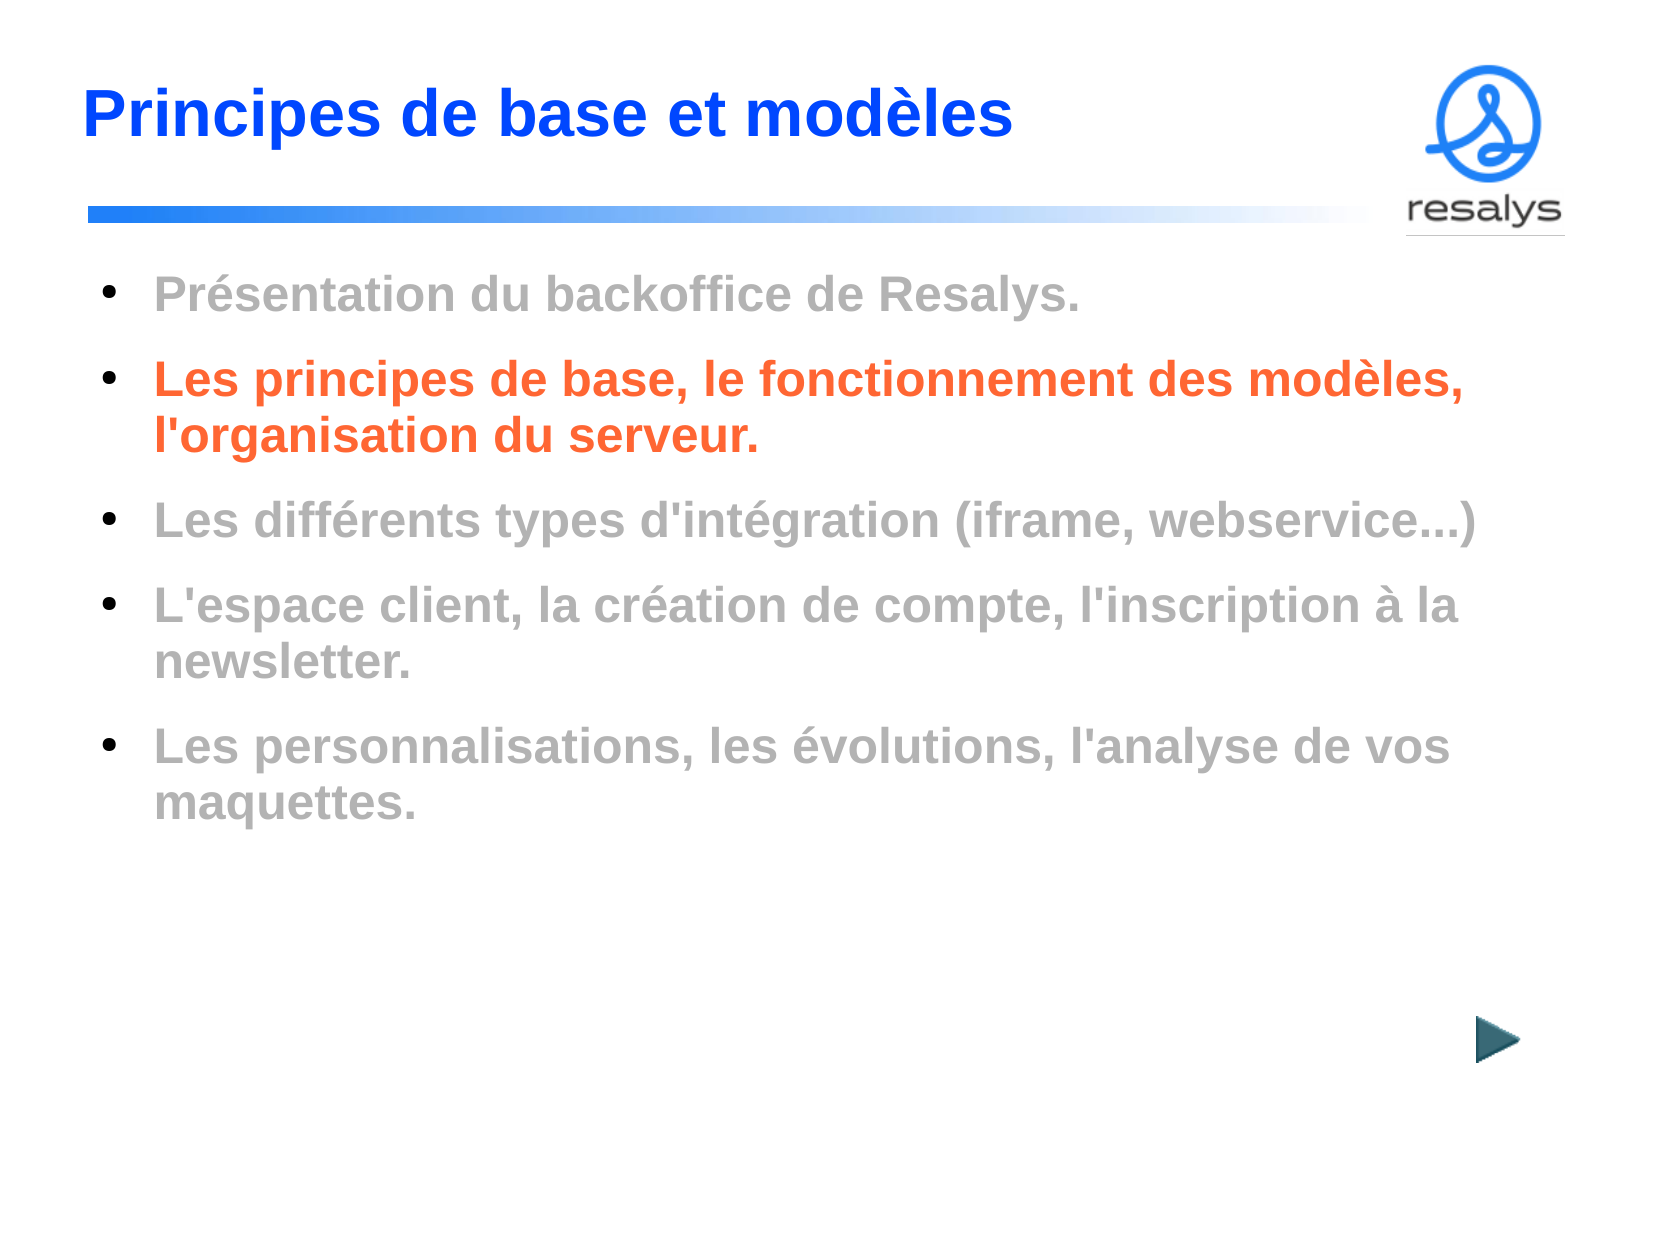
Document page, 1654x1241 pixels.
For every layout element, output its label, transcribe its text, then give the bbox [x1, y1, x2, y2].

list Présentation du backoffice de Resalys. Les principes de base, le fonctionnement des modèles, l'organisation du serveur. Les différents types d'intégration (iframe, webservice...) L'espace client, la création de compte, l'inscription à la newsletter. Les personnalisations, les évolutions, l'analyse de vos maquettes. [82, 265, 1571, 1109]
picture [1476, 1016, 1524, 1064]
picture [88, 58, 1565, 237]
title Principes de base et modèles [82, 49, 1359, 178]
